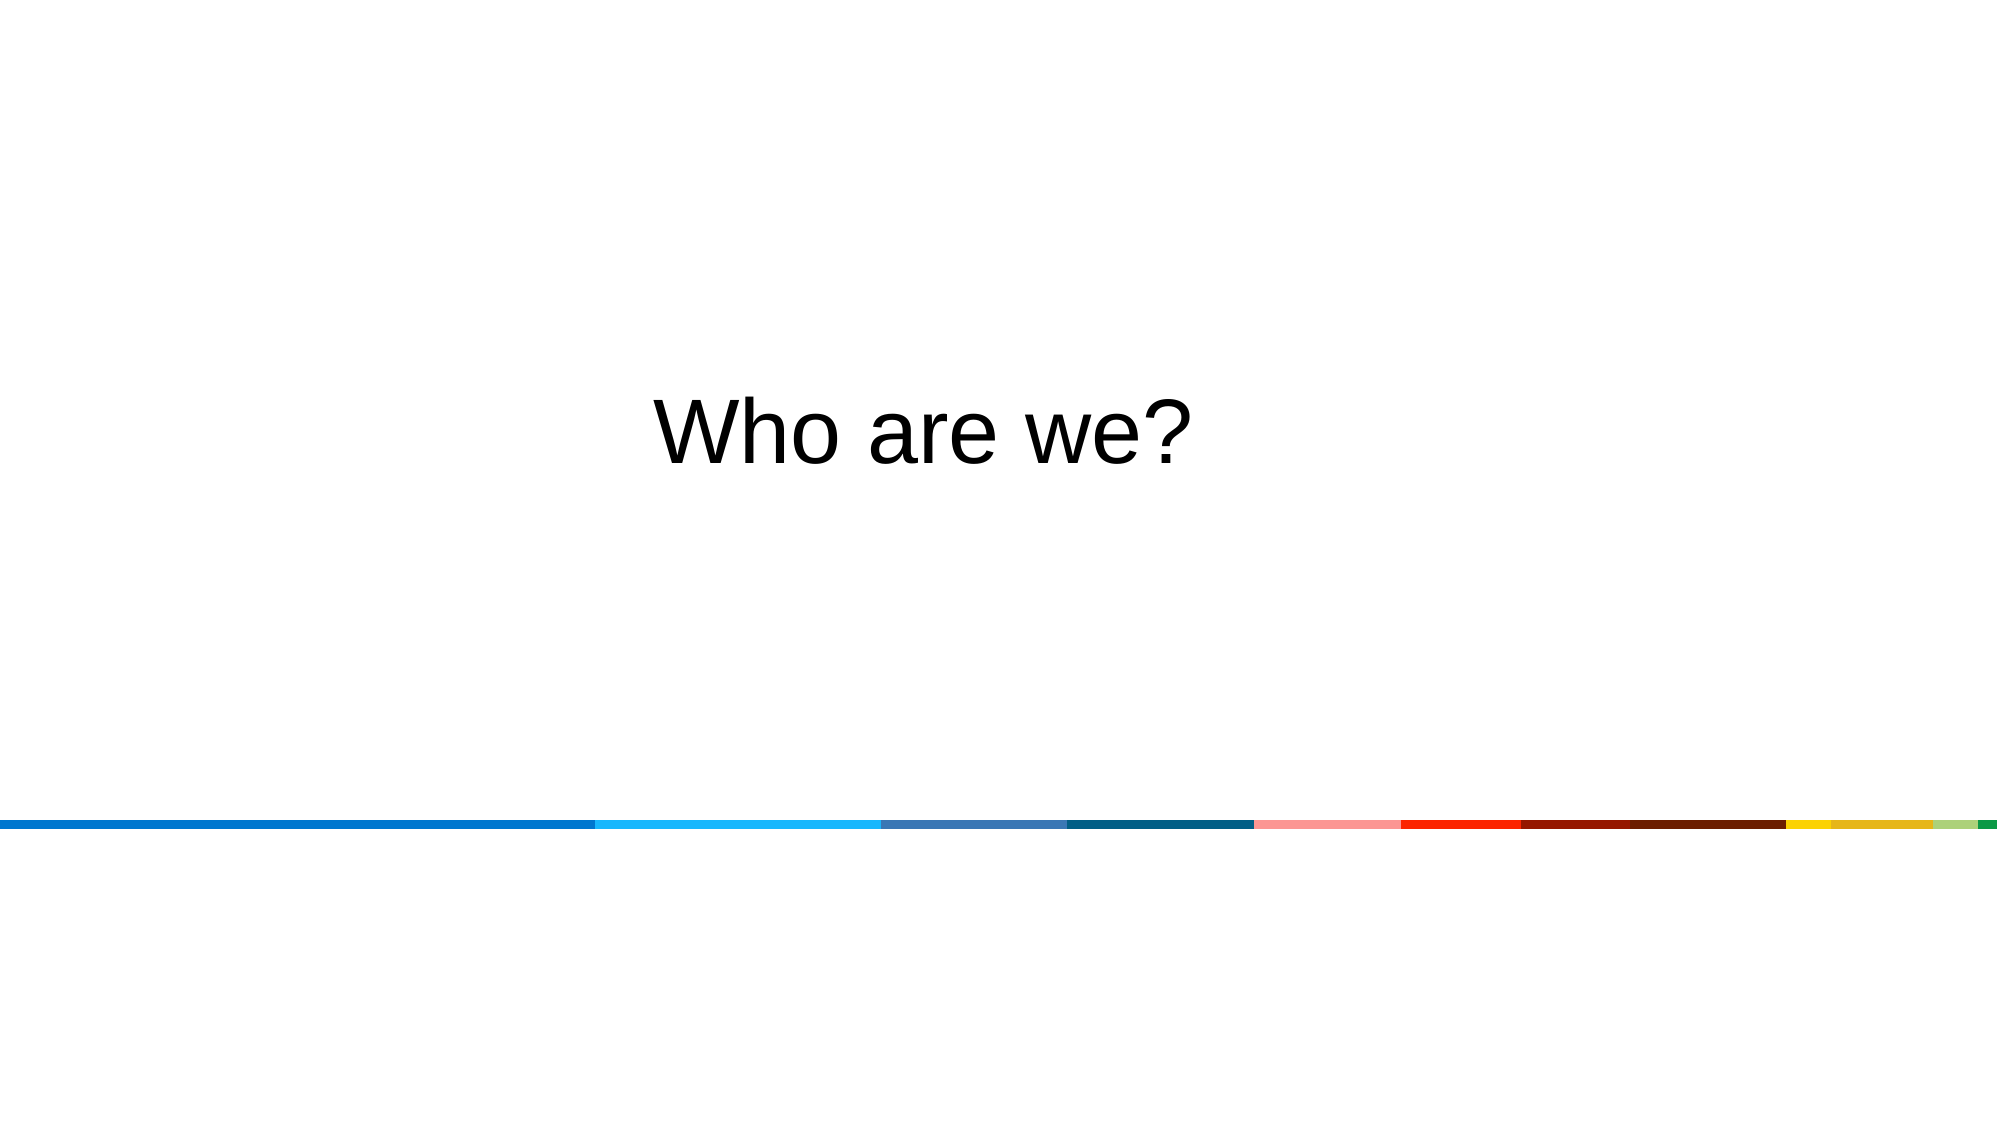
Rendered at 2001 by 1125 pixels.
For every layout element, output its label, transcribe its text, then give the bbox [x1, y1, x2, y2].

text_box Who are we? [61, 324, 1787, 543]
text_box [0, 820, 1997, 829]
